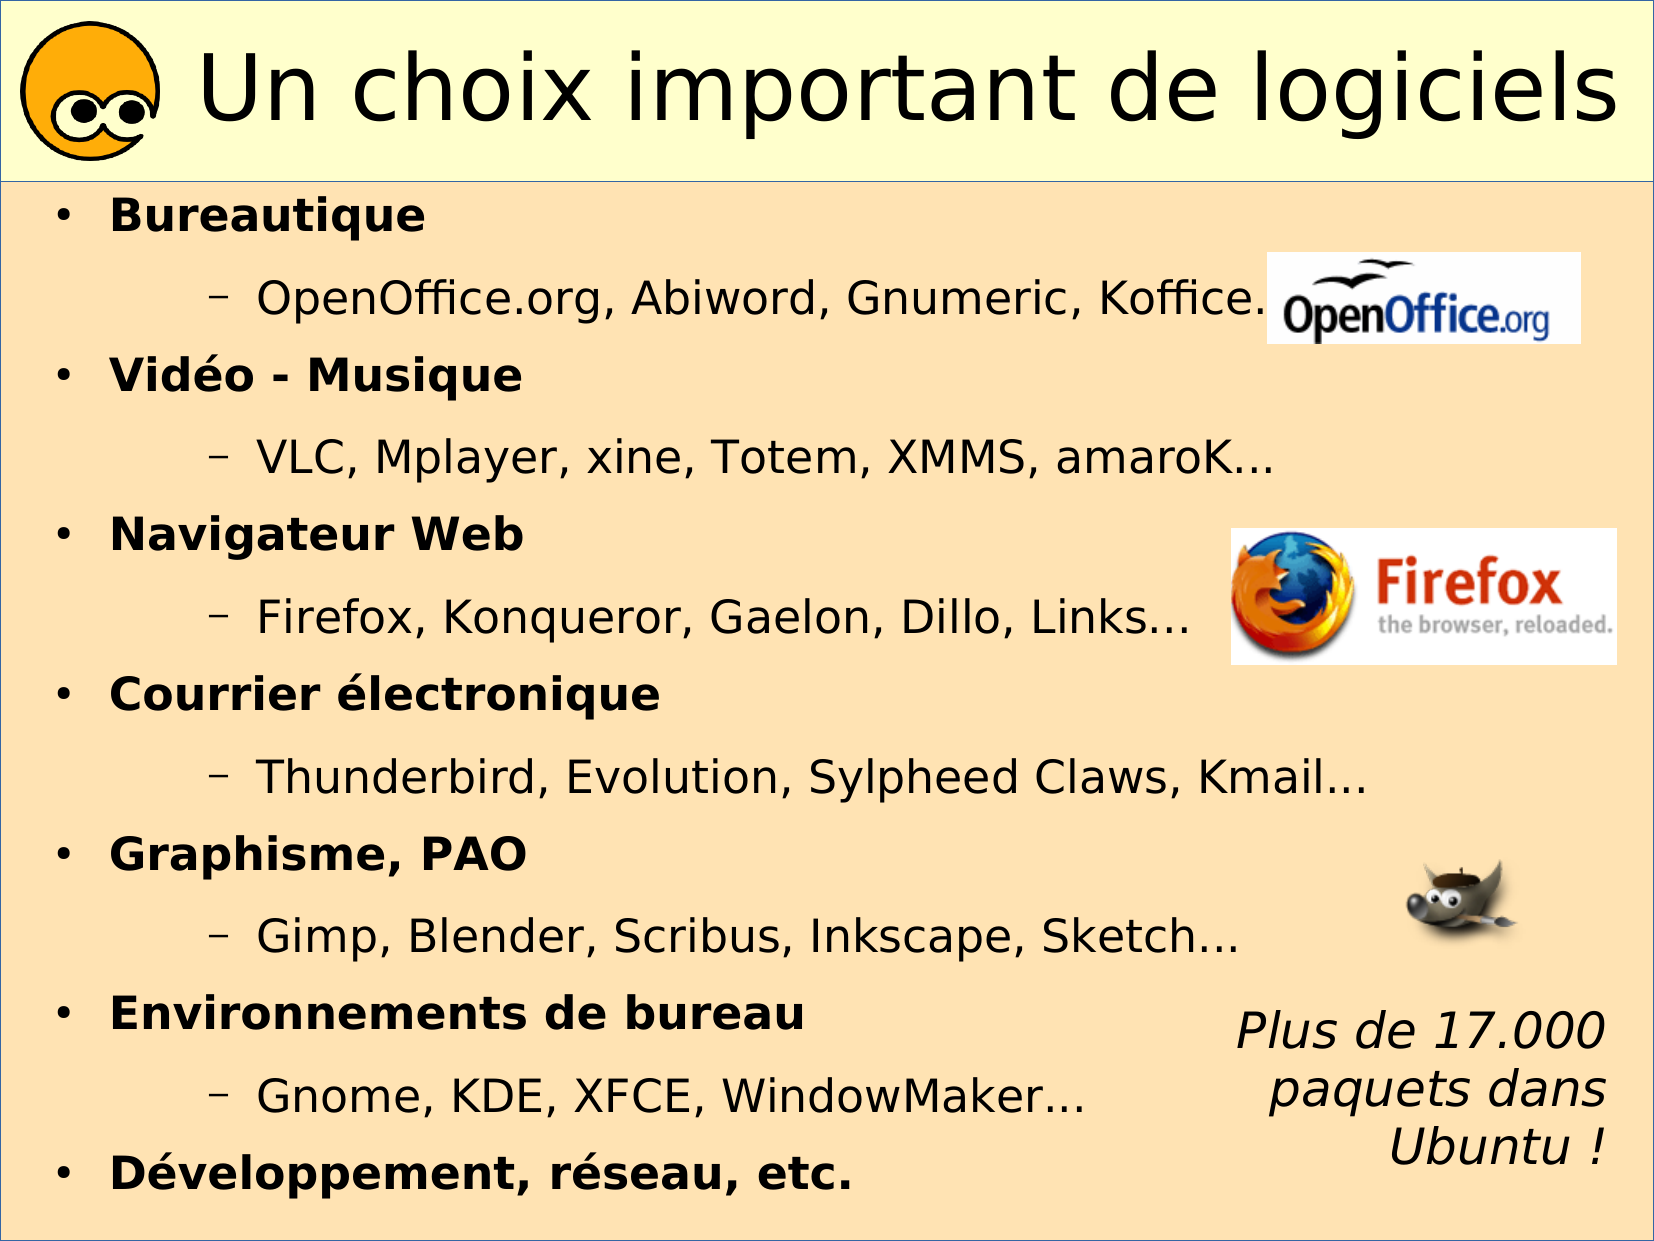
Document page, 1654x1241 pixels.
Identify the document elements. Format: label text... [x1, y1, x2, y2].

list Bureautique OpenOffice.org, Abiword, Gnumeric, Koffice... Vidéo - Musique VLC, Mplayer, xine, Totem, XMMS, amaroK... Navigateur Web Firefox, Konqueror, Gaelon, Dillo, Links... Courrier électronique Thunderbird, Evolution, Sylpheed Claws, Kmail... Graphisme, PAO Gimp, Blender, Scribus, Inkscape, Sketch... Environnements de bureau Gnome, KDE, XFCE, WindowMaker... Développement, réseau, etc. [20, 188, 1634, 1211]
text_box Plus de 17.000 paquets dans Ubuntu ! [1107, 994, 1623, 1184]
picture [1267, 252, 1581, 344]
picture [20, 21, 160, 161]
title Un choix important de logiciels [165, 21, 1654, 157]
picture [1231, 528, 1617, 665]
picture [1400, 855, 1526, 949]
